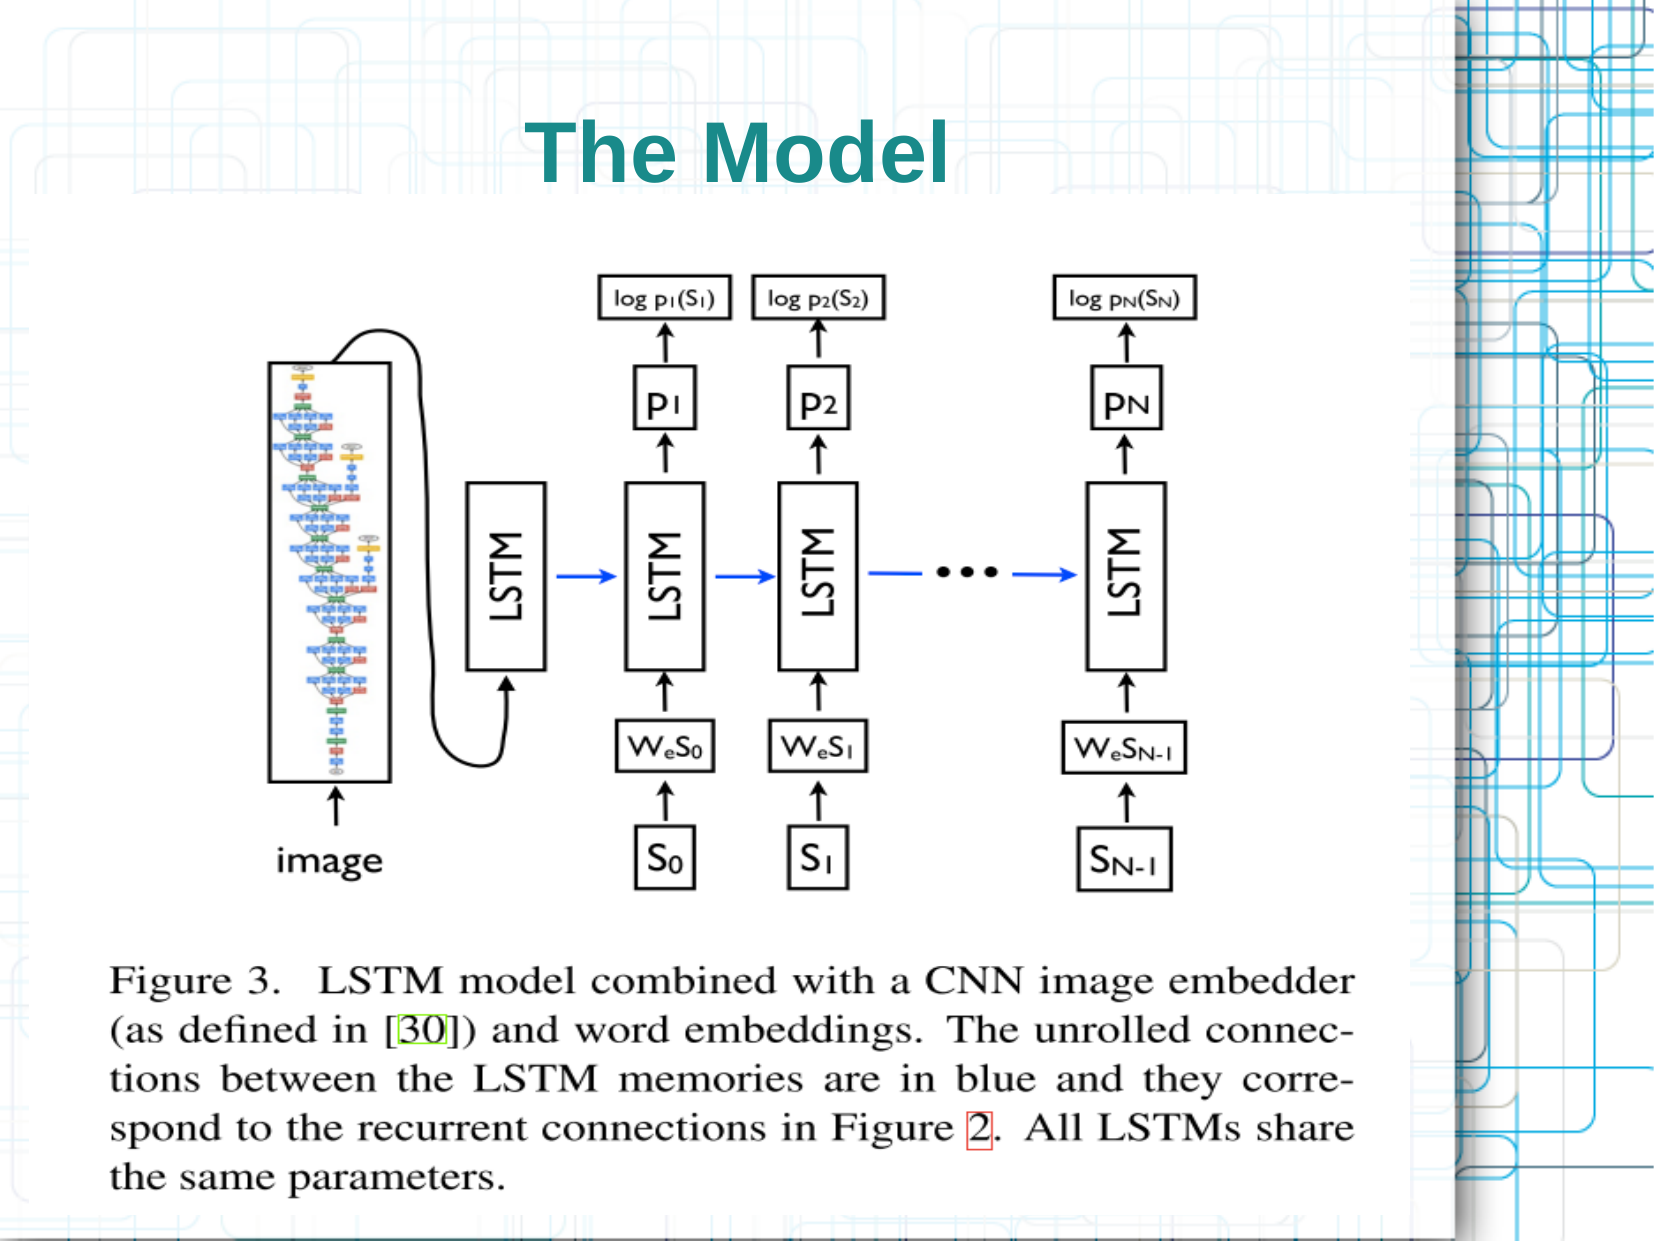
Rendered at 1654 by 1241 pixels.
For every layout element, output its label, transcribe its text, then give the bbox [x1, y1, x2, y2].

title The Model [59, 49, 1418, 257]
picture [0, 0, 1654, 1241]
